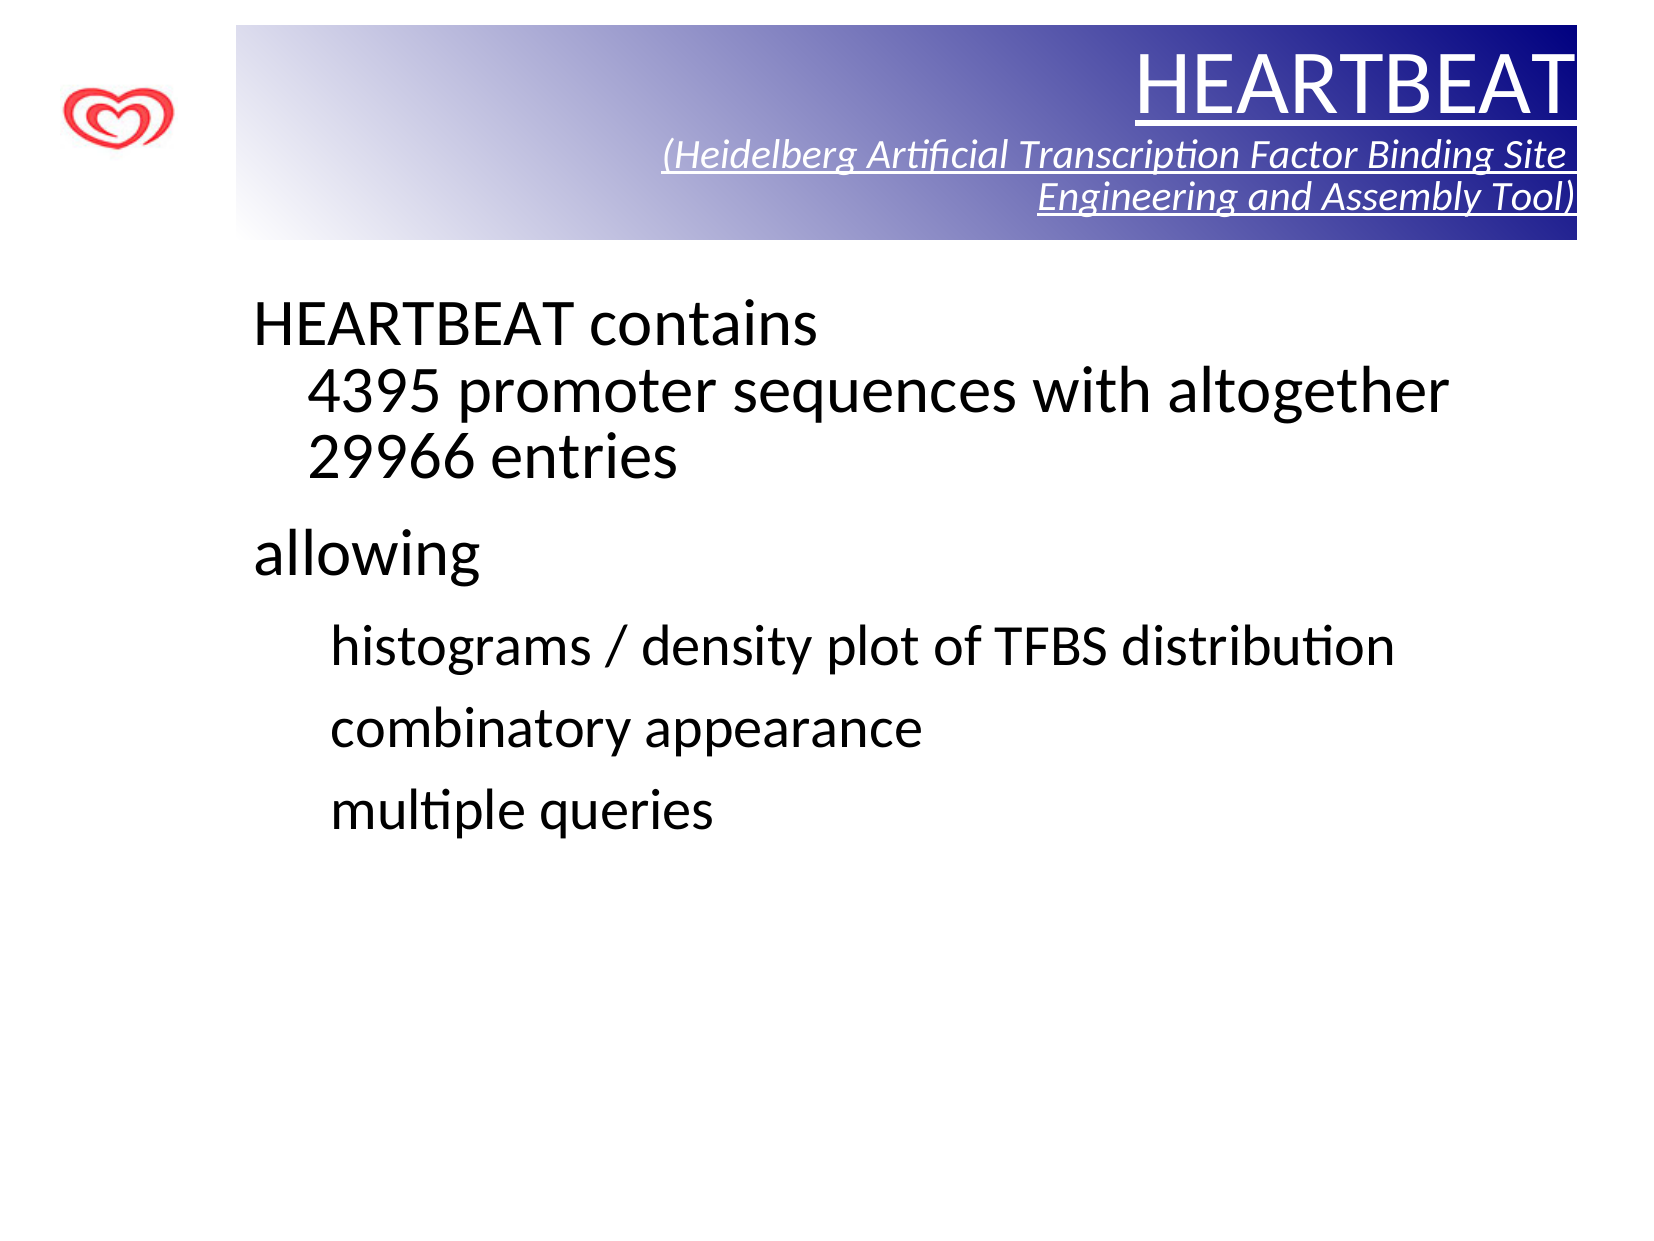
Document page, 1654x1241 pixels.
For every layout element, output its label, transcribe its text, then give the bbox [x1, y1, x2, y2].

picture [60, 60, 178, 178]
list HEARTBEAT contains 4395 promoter sequences with altogether 29966 entries allowing histograms / density plot of TFBS distribution combinatory appearance multiple queries [236, 295, 1565, 1109]
title HEARTBEAT (Heidelberg Artificial Transcription Factor Binding Site Engineering and Assembly Tool) [236, 25, 1577, 240]
